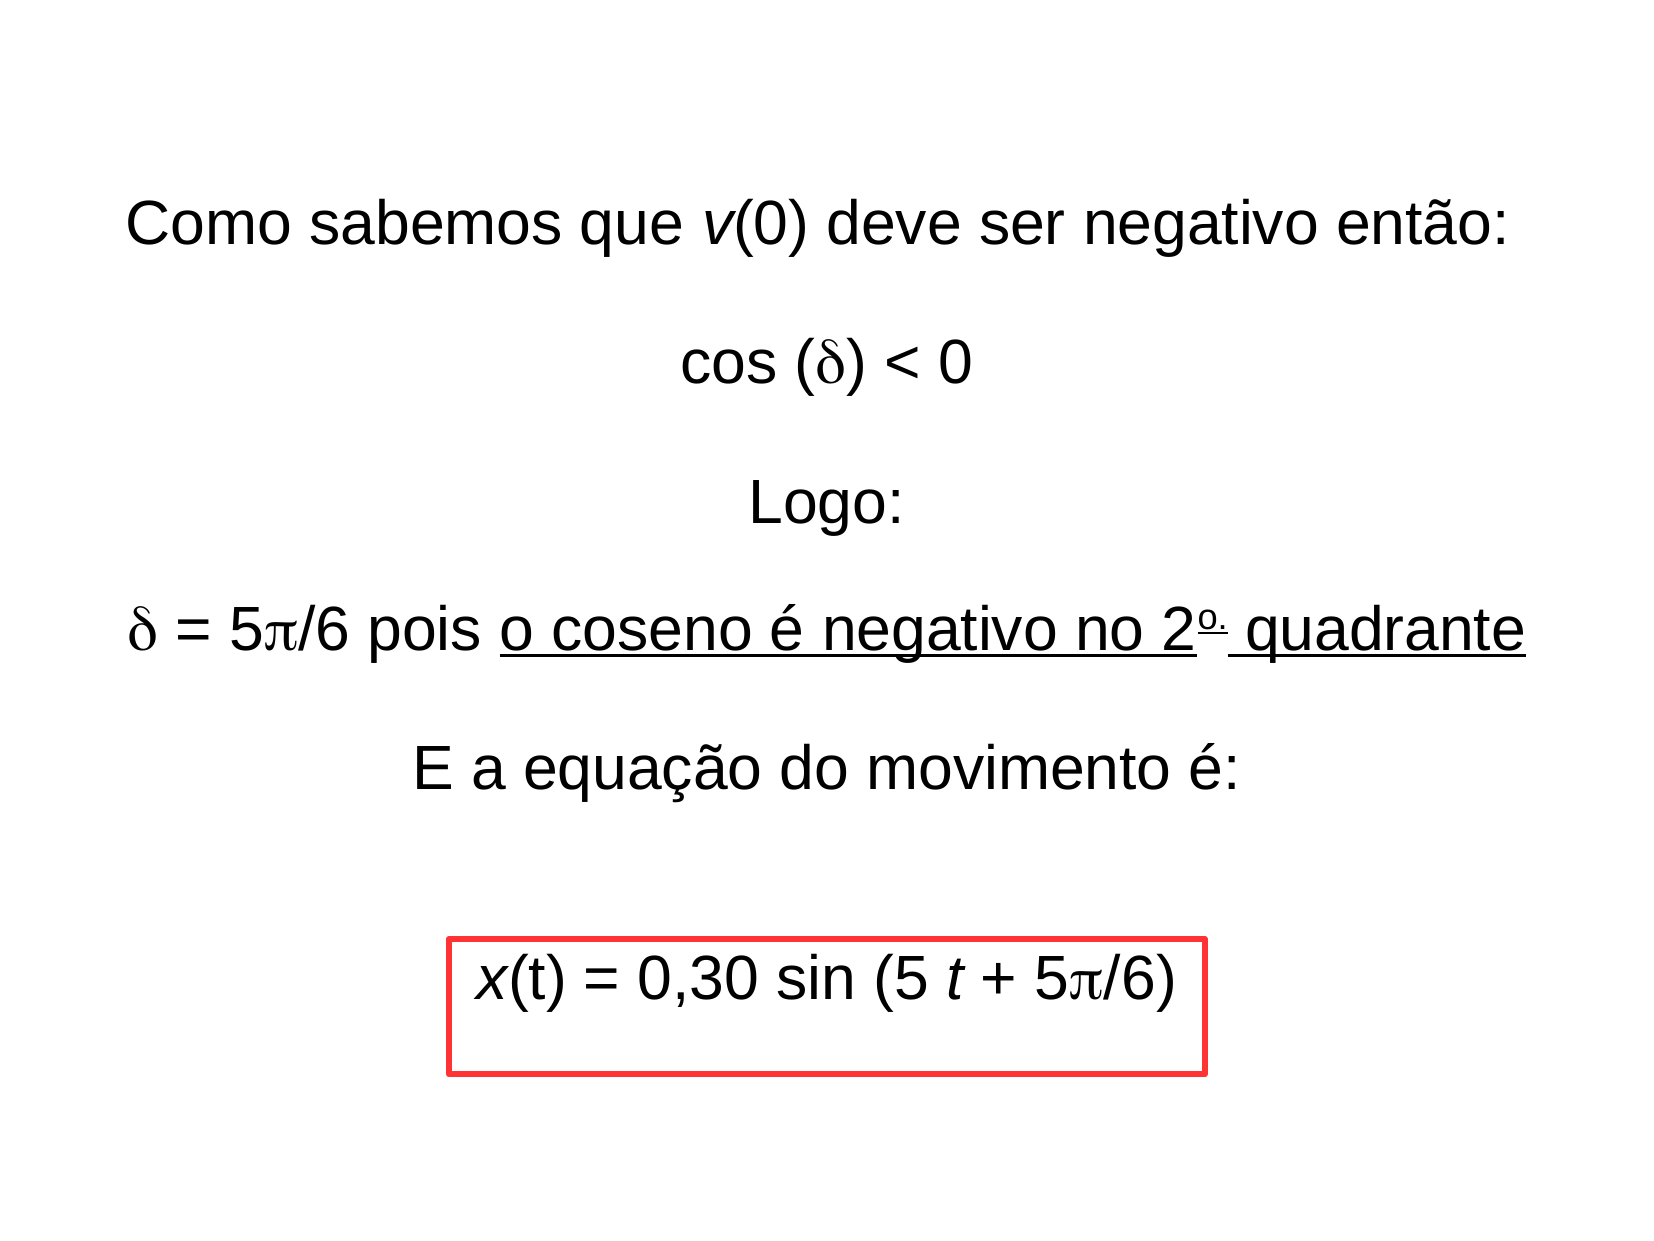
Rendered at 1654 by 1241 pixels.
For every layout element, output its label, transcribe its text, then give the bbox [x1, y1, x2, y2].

subtitle Como sabemos que v(0) deve ser negativo então: cos (d) < 0 Logo: d = 5p/6 pois o coseno é negativo no 2o. quadrante E a equação do movimento é: x(t) = 0,30 sin (5 t + 5p/6) [82, 120, 1571, 1081]
